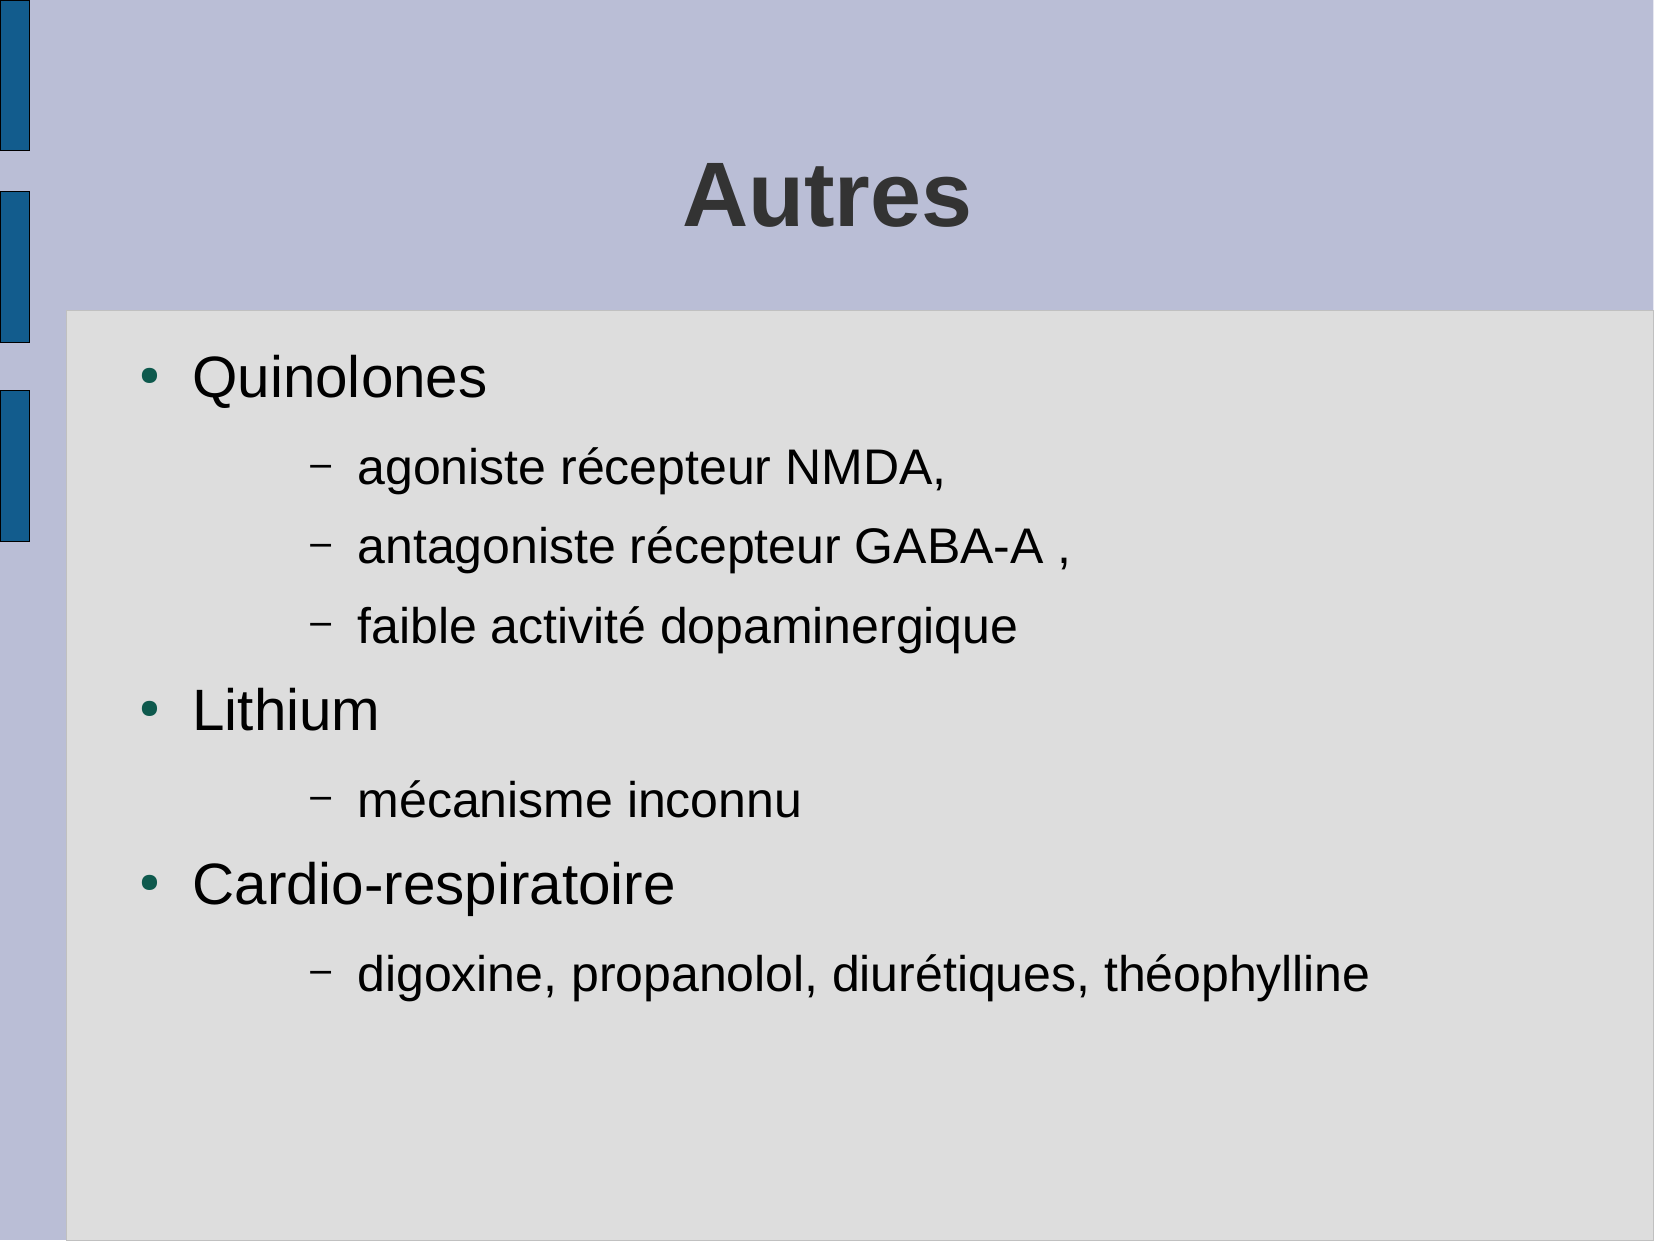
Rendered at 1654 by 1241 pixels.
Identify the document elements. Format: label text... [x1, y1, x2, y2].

list Quinolones agoniste récepteur NMDA, antagoniste récepteur GABA-A , faible activité dopaminergique Lithium mécanisme inconnu Cardio-respiratoire digoxine, propanolol, diurétiques, théophylline [121, 344, 1534, 1112]
title Autres [121, 98, 1534, 291]
